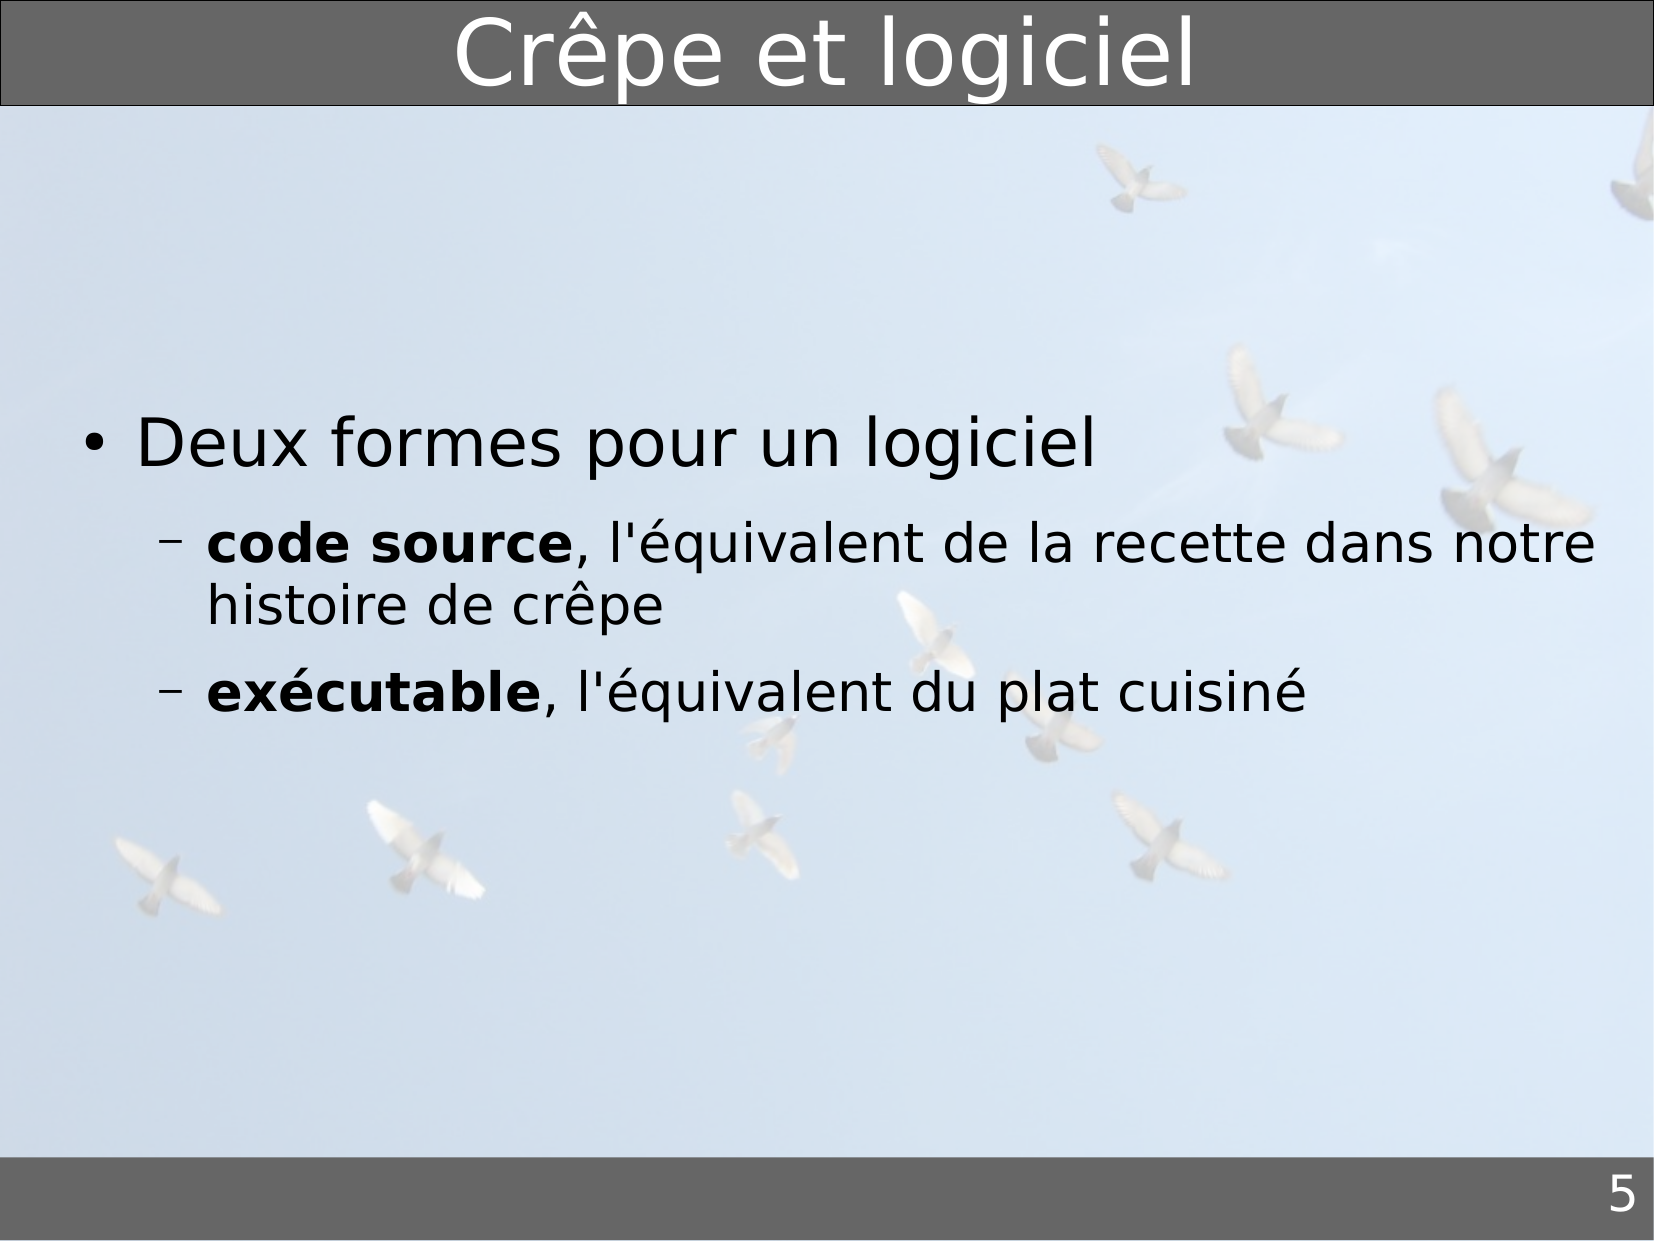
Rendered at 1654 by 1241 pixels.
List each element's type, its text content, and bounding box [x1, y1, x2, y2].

title Crêpe et logiciel [0, 0, 1654, 108]
list Deux formes pour un logiciel code source, l'équivalent de la recette dans notre histoire de crêpe exécutable, l'équivalent du plat cuisiné [64, 404, 1606, 789]
